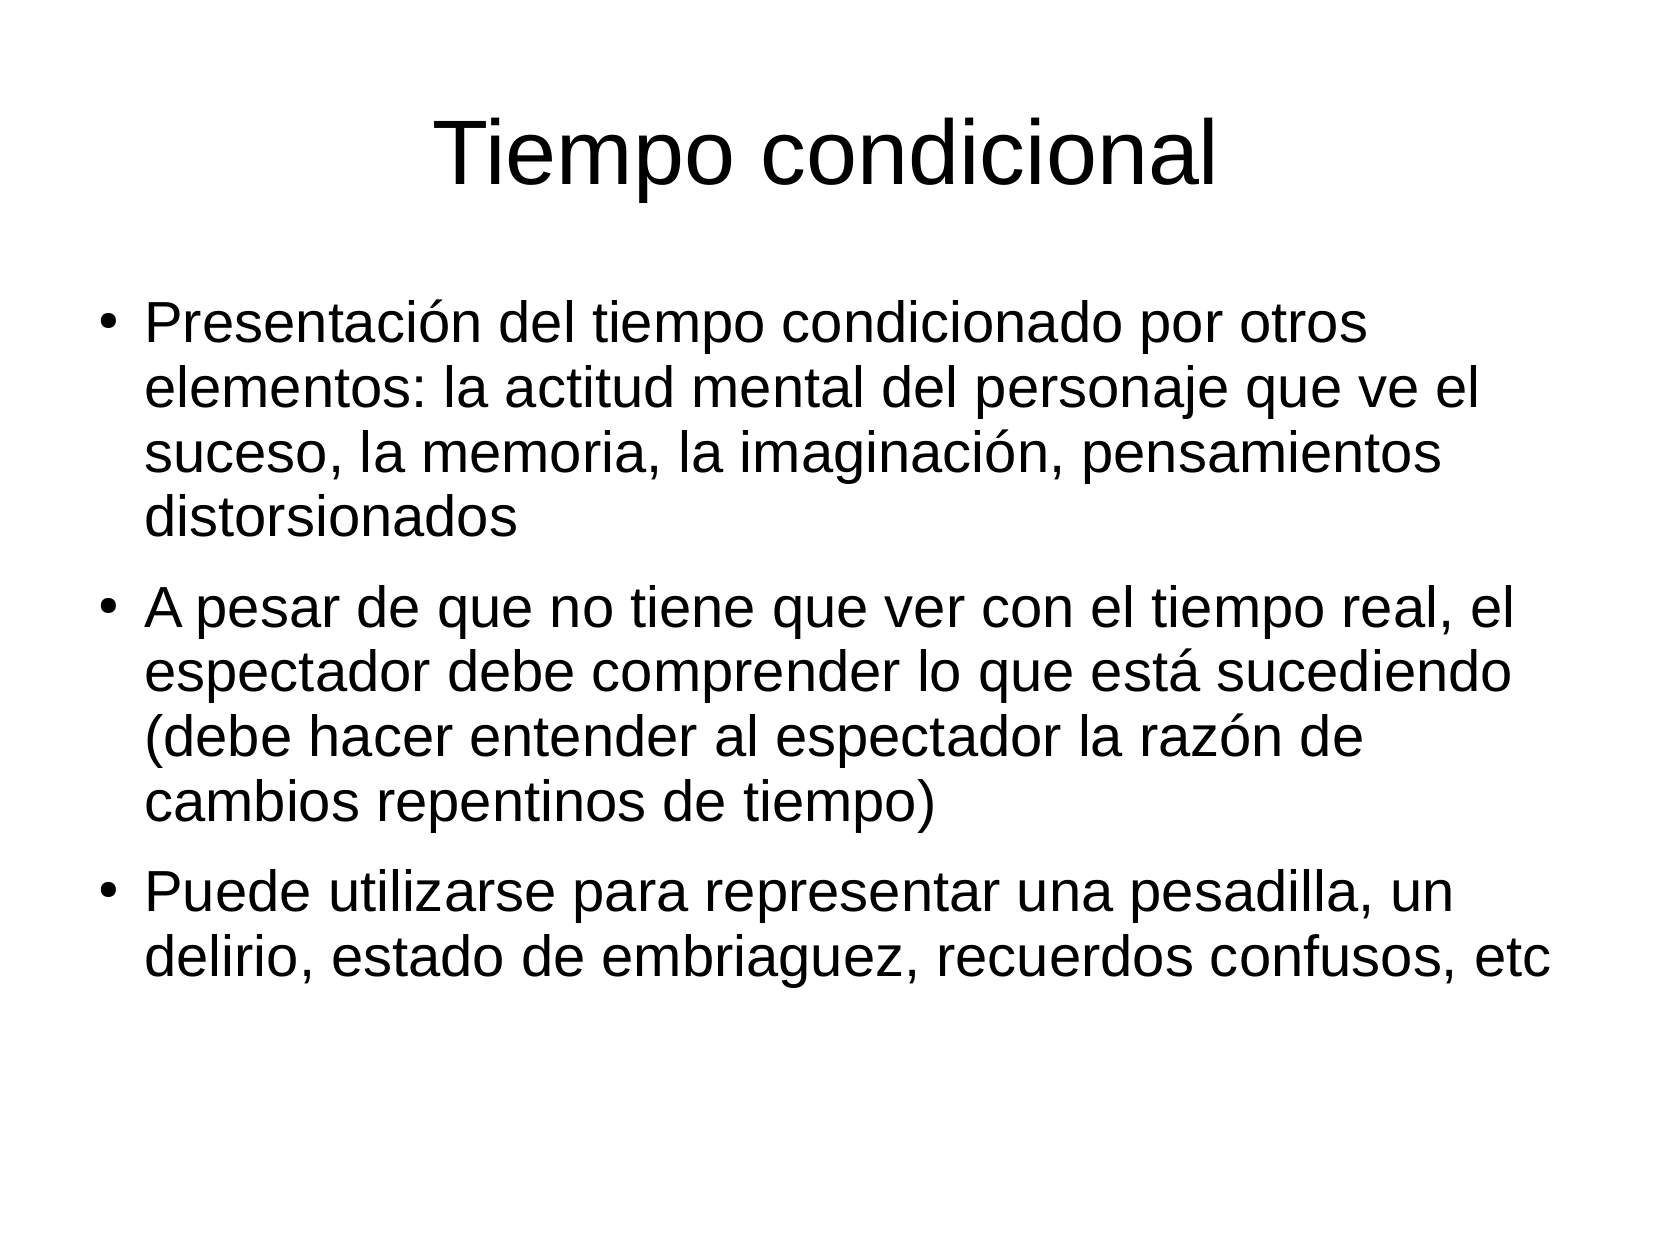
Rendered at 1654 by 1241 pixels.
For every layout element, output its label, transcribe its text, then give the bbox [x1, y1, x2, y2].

list Presentación del tiempo condicionado por otros elementos: la actitud mental del personaje que ve el suceso, la memoria, la imaginación, pensamientos distorsionados A pesar de que no tiene que ver con el tiempo real, el espectador debe comprender lo que está sucediendo (debe hacer entender al espectador la razón de cambios repentinos de tiempo) Puede utilizarse para representar una pesadilla, un delirio, estado de embriaguez, recuerdos confusos, etc [82, 290, 1571, 1010]
title Tiempo condicional [82, 49, 1571, 257]
